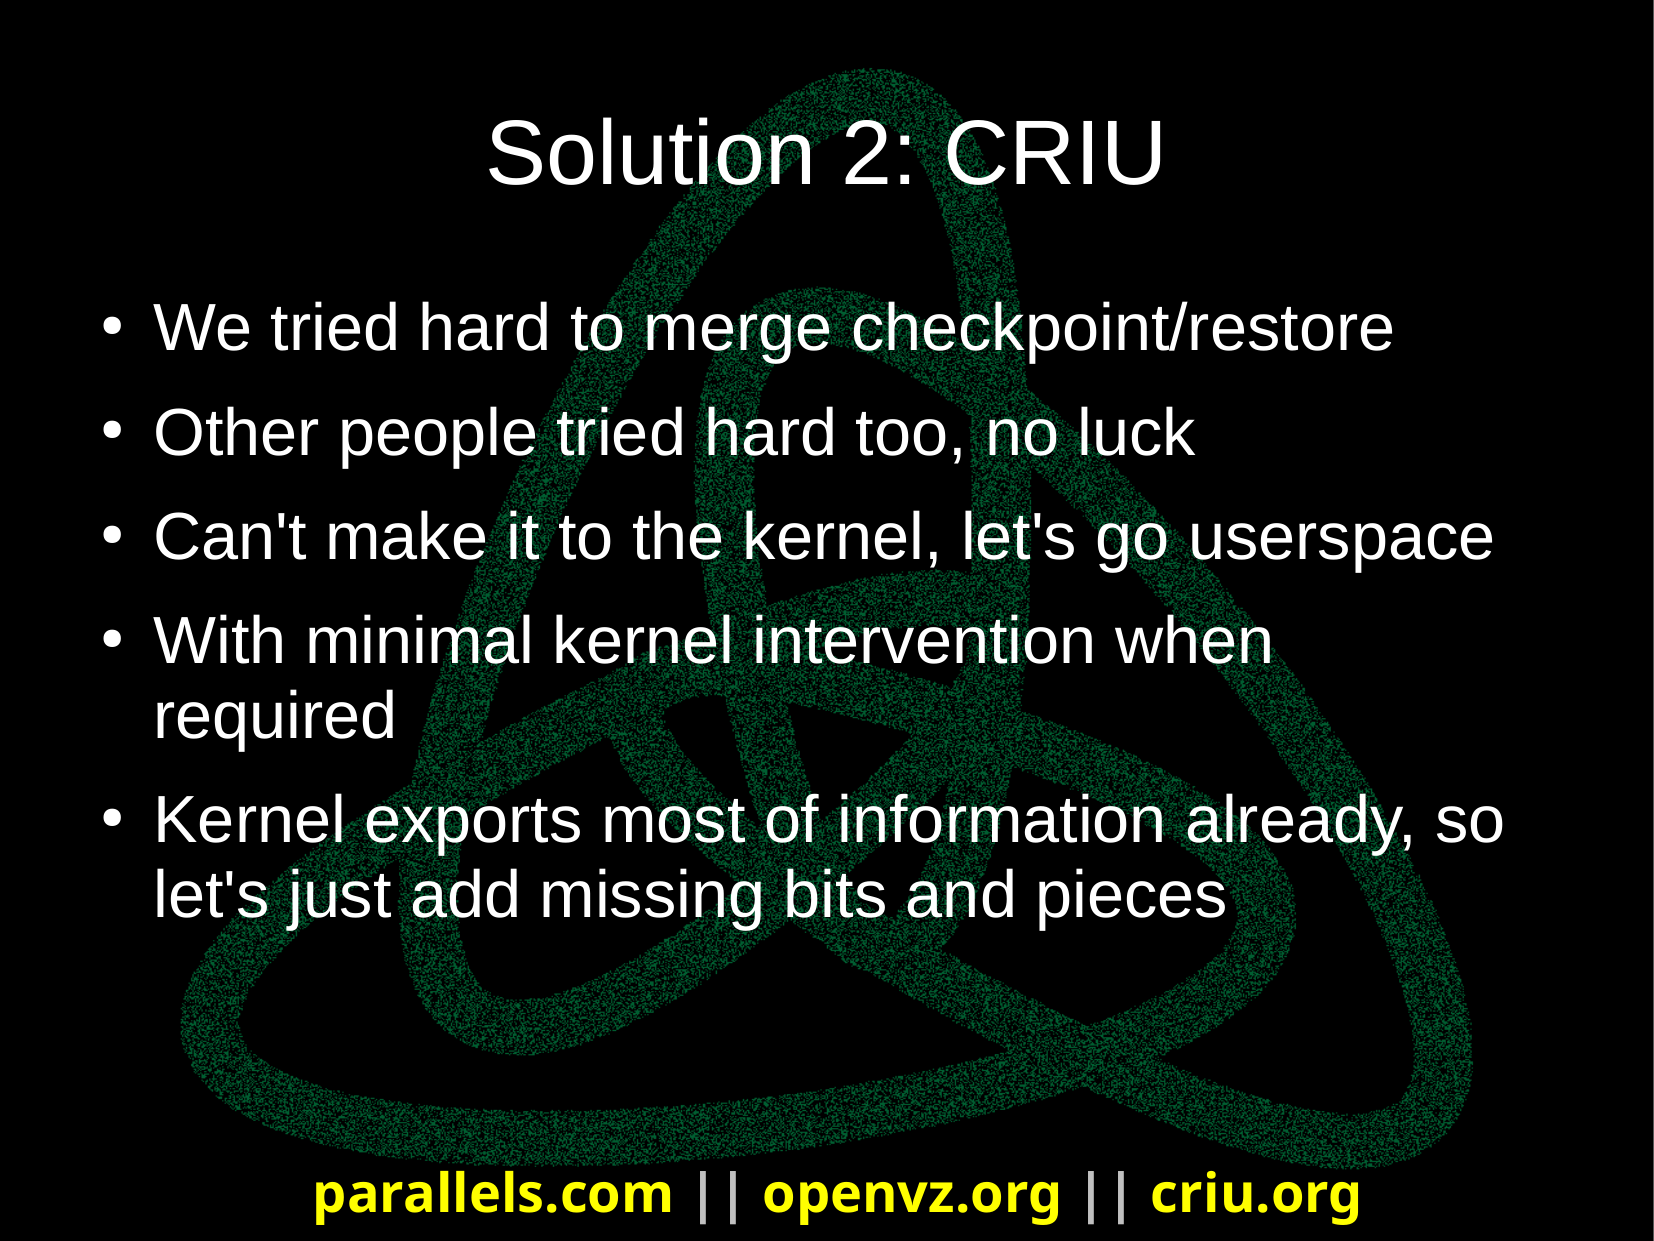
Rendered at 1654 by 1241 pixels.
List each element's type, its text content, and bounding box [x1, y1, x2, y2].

title Solution 2: CRIU [82, 49, 1571, 257]
picture [0, 0, 1654, 1241]
list We tried hard to merge checkpoint/restore Other people tried hard too, no luck Can't make it to the kernel, let's go userspace With minimal kernel intervention when required Kernel exports most of information already, so let's just add missing bits and pieces [82, 290, 1538, 1010]
